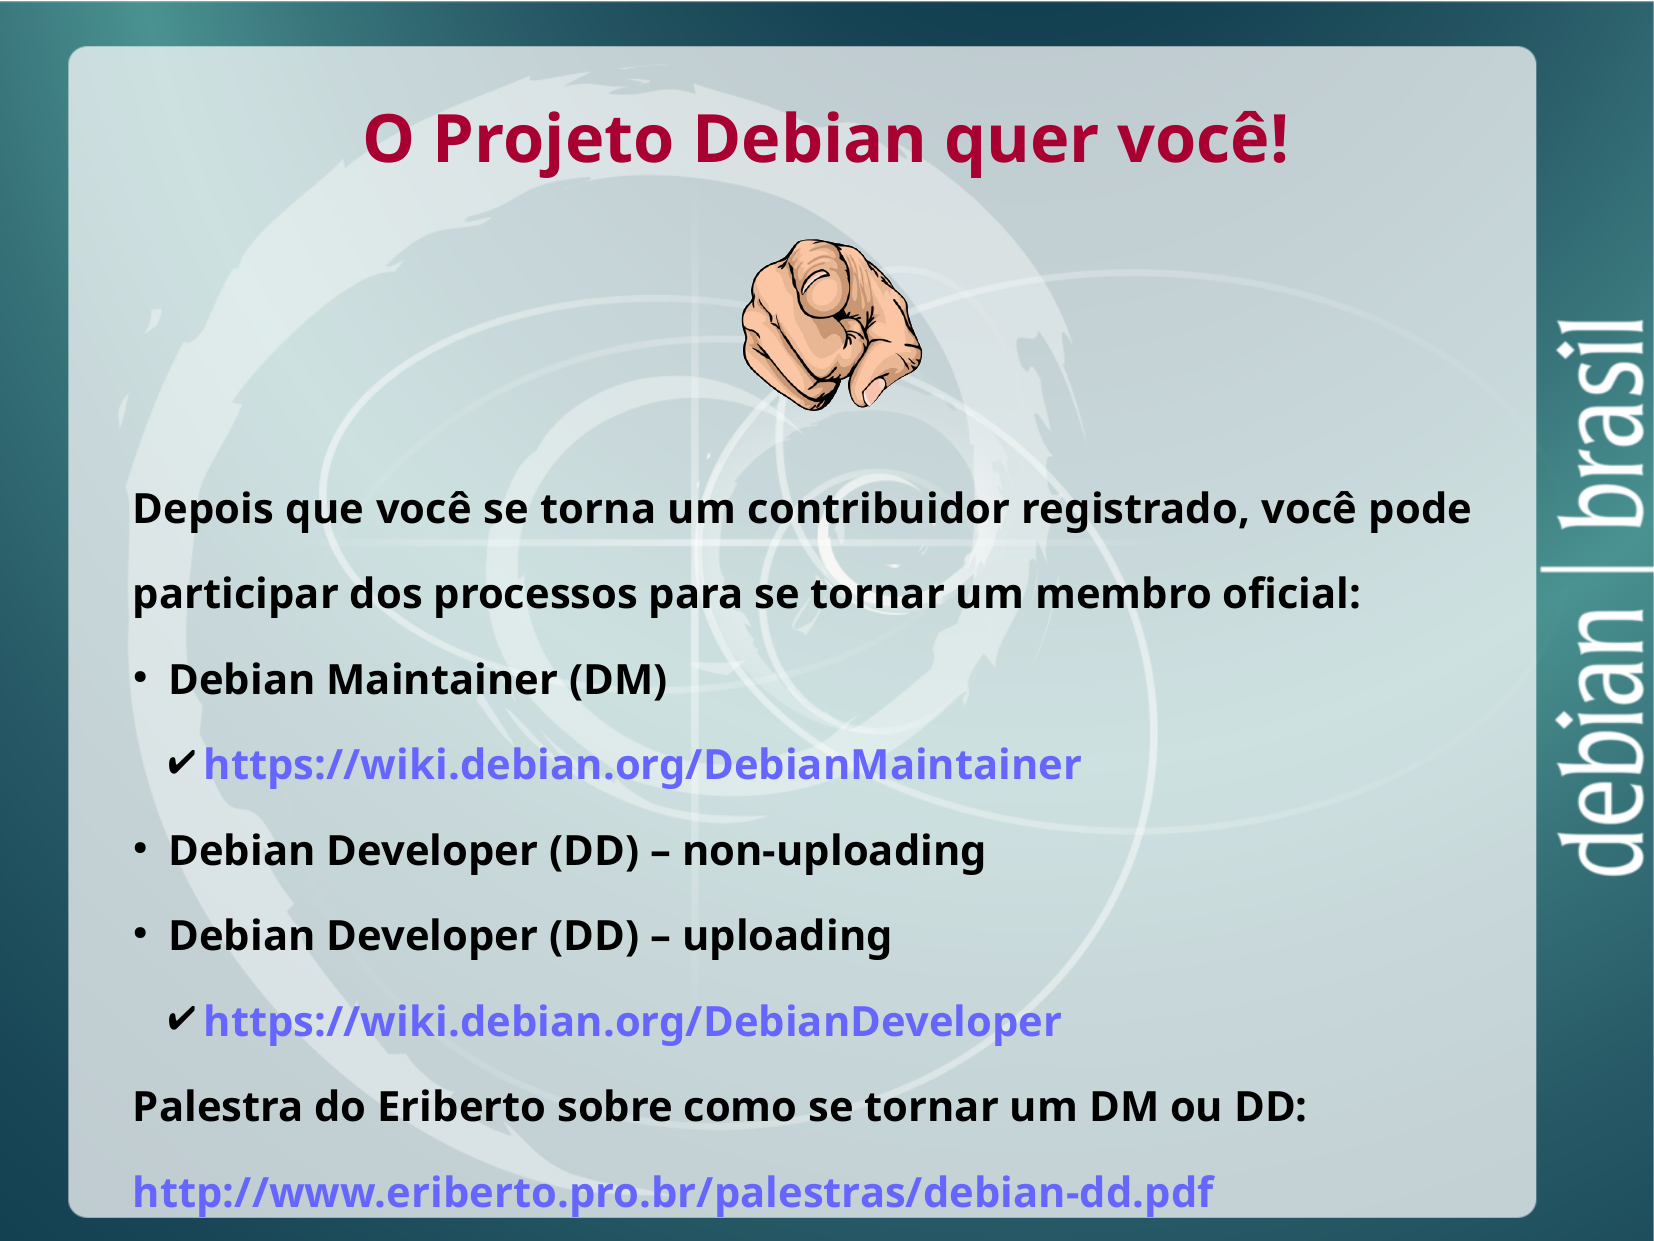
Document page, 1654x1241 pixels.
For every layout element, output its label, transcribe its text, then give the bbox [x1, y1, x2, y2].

text_box Depois que você se torna um contribuidor registrado, você pode participar dos processos para se tornar um membro oficial: Debian Maintainer (DM) https://wiki.debian.org/DebianMaintainer Debian Developer (DD) – non-uploading Debian Developer (DD) – uploading https://wiki.debian.org/DebianDeveloper Palestra do Eriberto sobre como se tornar um DM ou DD: http://www.eriberto.pro.br/palestras/debian-dd.pdf [118, 442, 1489, 1241]
text_box O Projeto Debian quer você! [347, 83, 1307, 225]
picture [0, 0, 1654, 1241]
